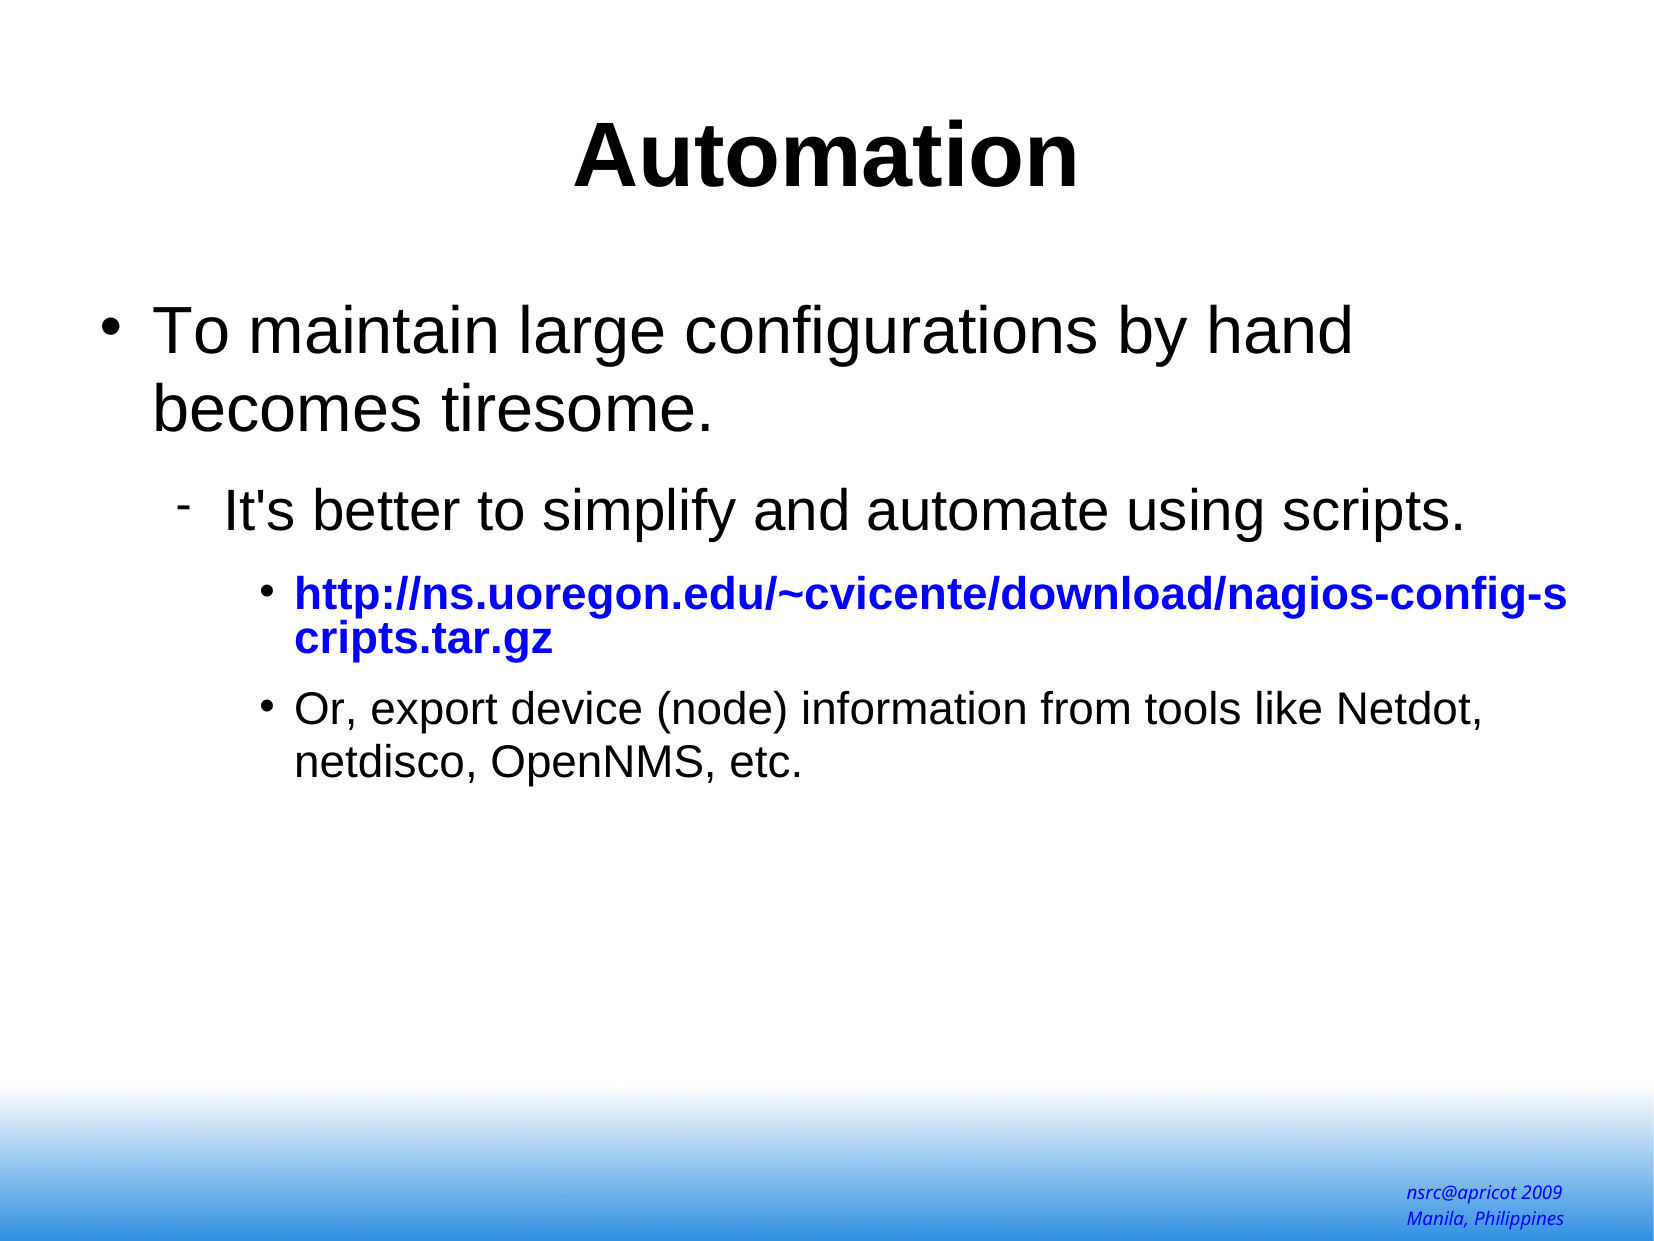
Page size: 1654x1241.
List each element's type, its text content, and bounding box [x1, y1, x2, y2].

title Automation [82, 49, 1571, 257]
list To maintain large configurations by hand becomes tiresome. It's better to simplify and automate using scripts. http://ns.uoregon.edu/~cvicente/download/nagios-config-scripts.tar.gz Or, export device (node) information from tools like Netdot, netdisco, OpenNMS, etc. [82, 290, 1571, 1110]
picture [0, 1083, 1654, 1241]
